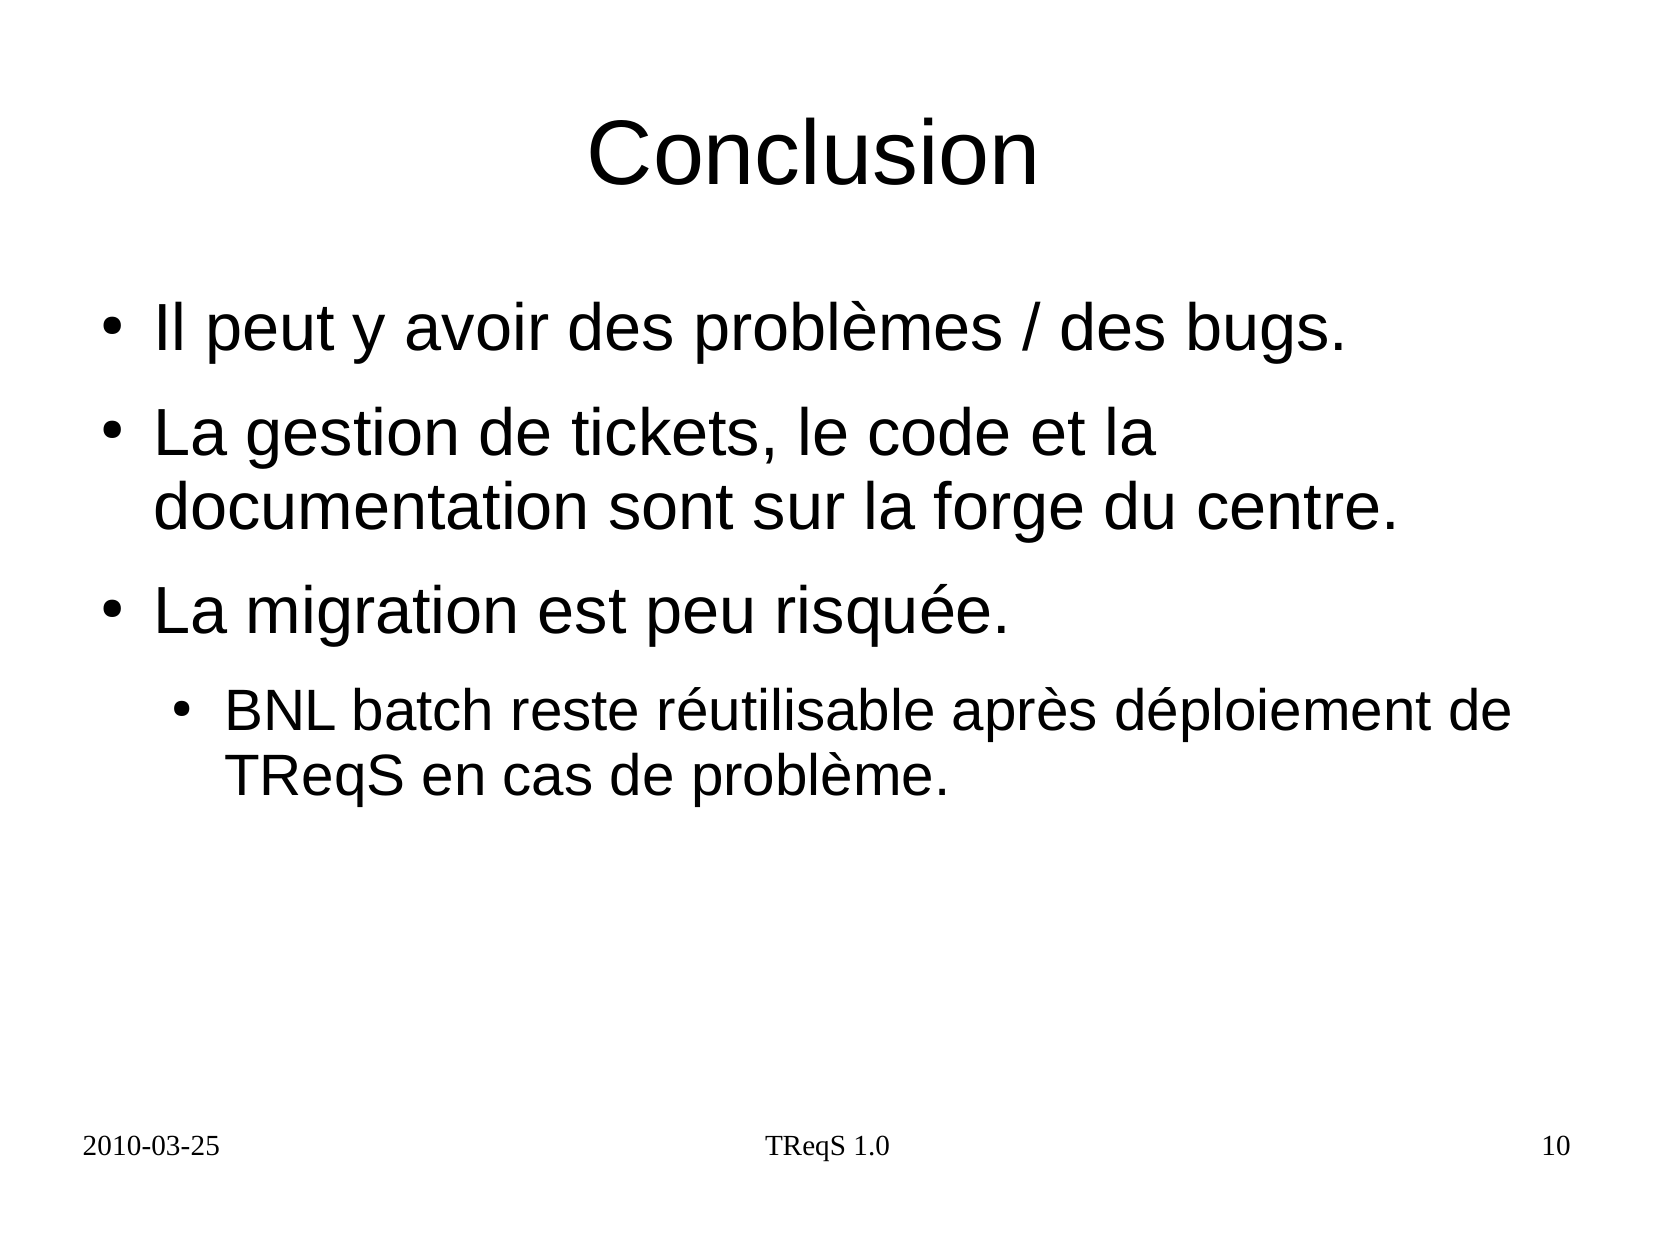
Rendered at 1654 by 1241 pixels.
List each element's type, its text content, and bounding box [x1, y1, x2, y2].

list Il peut y avoir des problèmes / des bugs. La gestion de tickets, le code et la documentation sont sur la forge du centre. La migration est peu risquée. BNL batch reste réutilisable après déploiement de TReqS en cas de problème. [82, 290, 1571, 1094]
title Conclusion [82, 56, 1571, 250]
